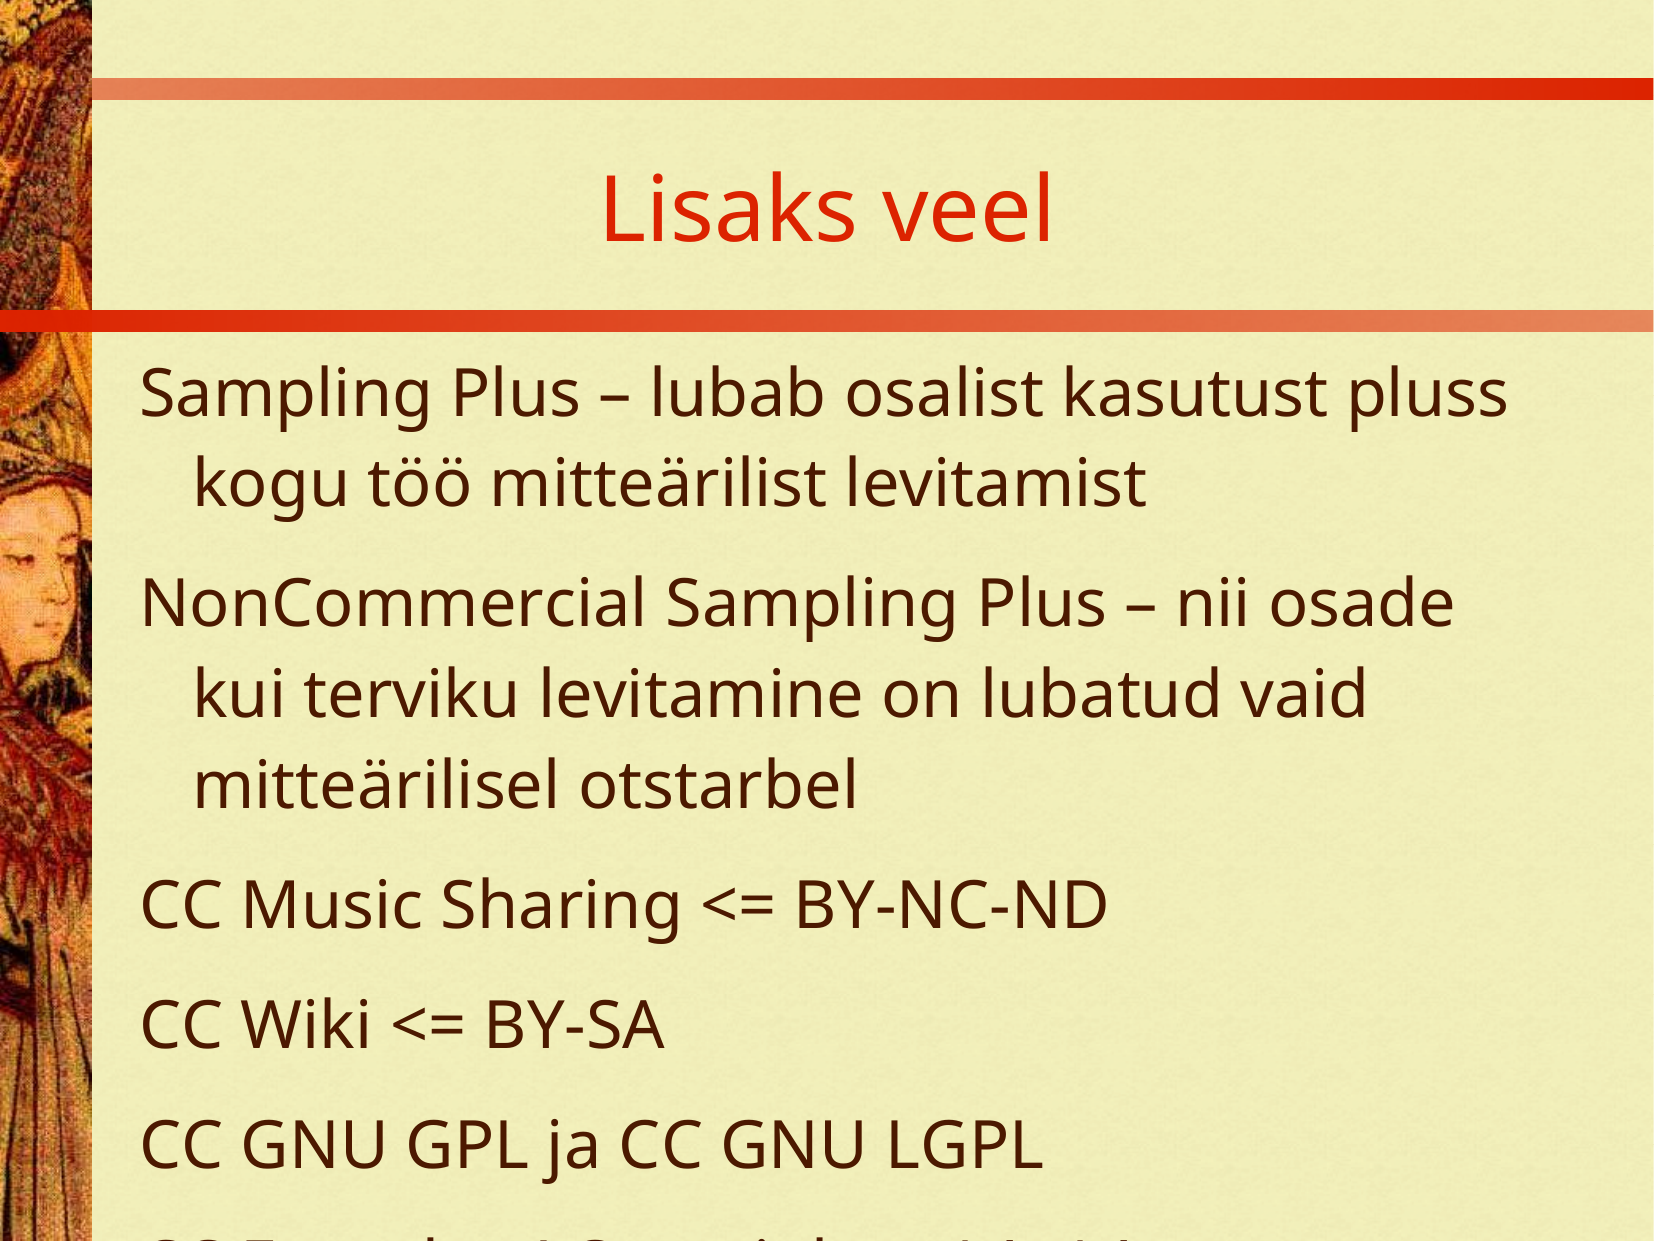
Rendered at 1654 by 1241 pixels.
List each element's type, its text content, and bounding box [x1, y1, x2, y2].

title Lisaks veel [121, 102, 1534, 311]
list Sampling Plus – lubab osalist kasutust pluss kogu töö mitteärilist levitamist NonCommercial Sampling Plus – nii osade kui terviku levitamine on lubatud vaid mitteärilisel otstarbel CC Music Sharing <= BY-NC-ND CC Wiki <= BY-SA CC GNU GPL ja CC GNU LGPL CC Founders' Copyright – 14+14 aastat [121, 344, 1533, 1126]
picture [0, 332, 1654, 1241]
picture [0, 0, 1654, 310]
